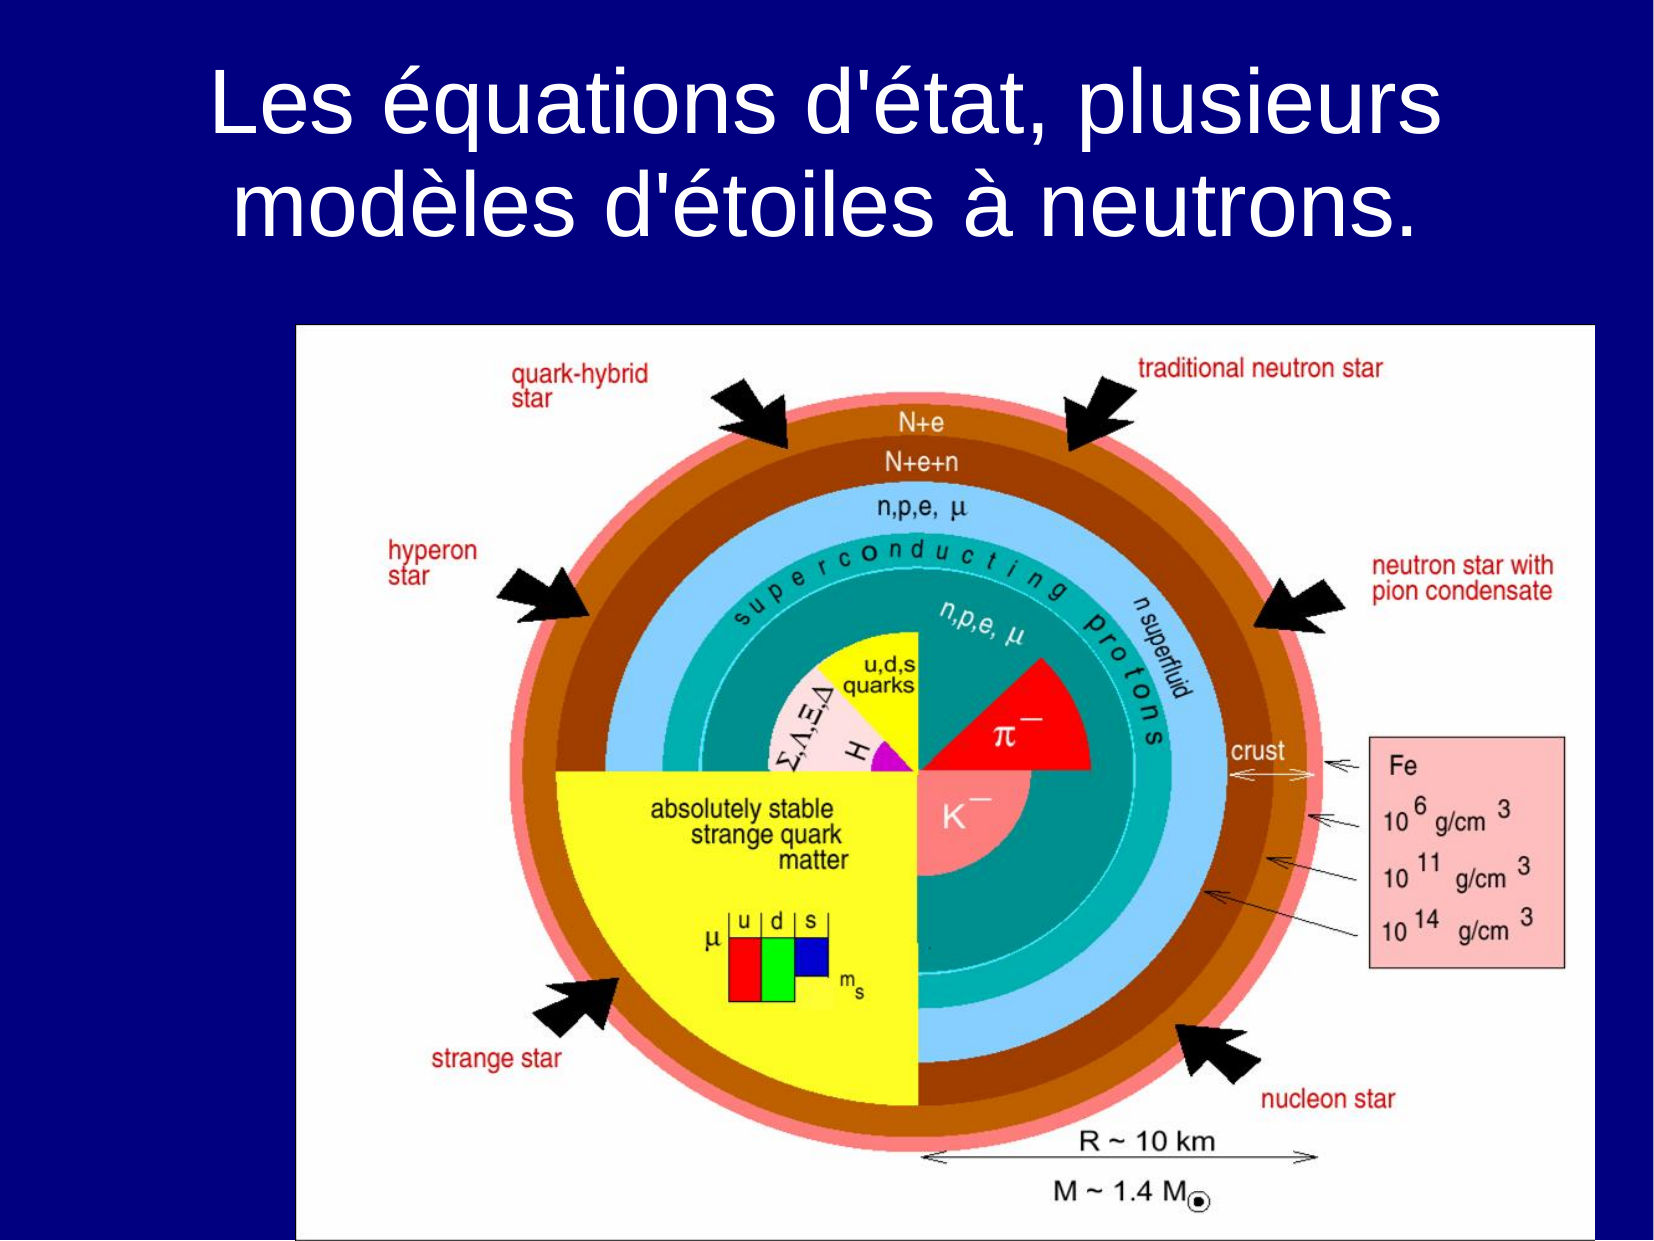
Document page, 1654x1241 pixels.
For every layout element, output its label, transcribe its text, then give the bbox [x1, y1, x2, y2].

title Les équations d'état, plusieurs modèles d'étoiles à neutrons. [82, 49, 1571, 257]
picture [295, 324, 1595, 1241]
